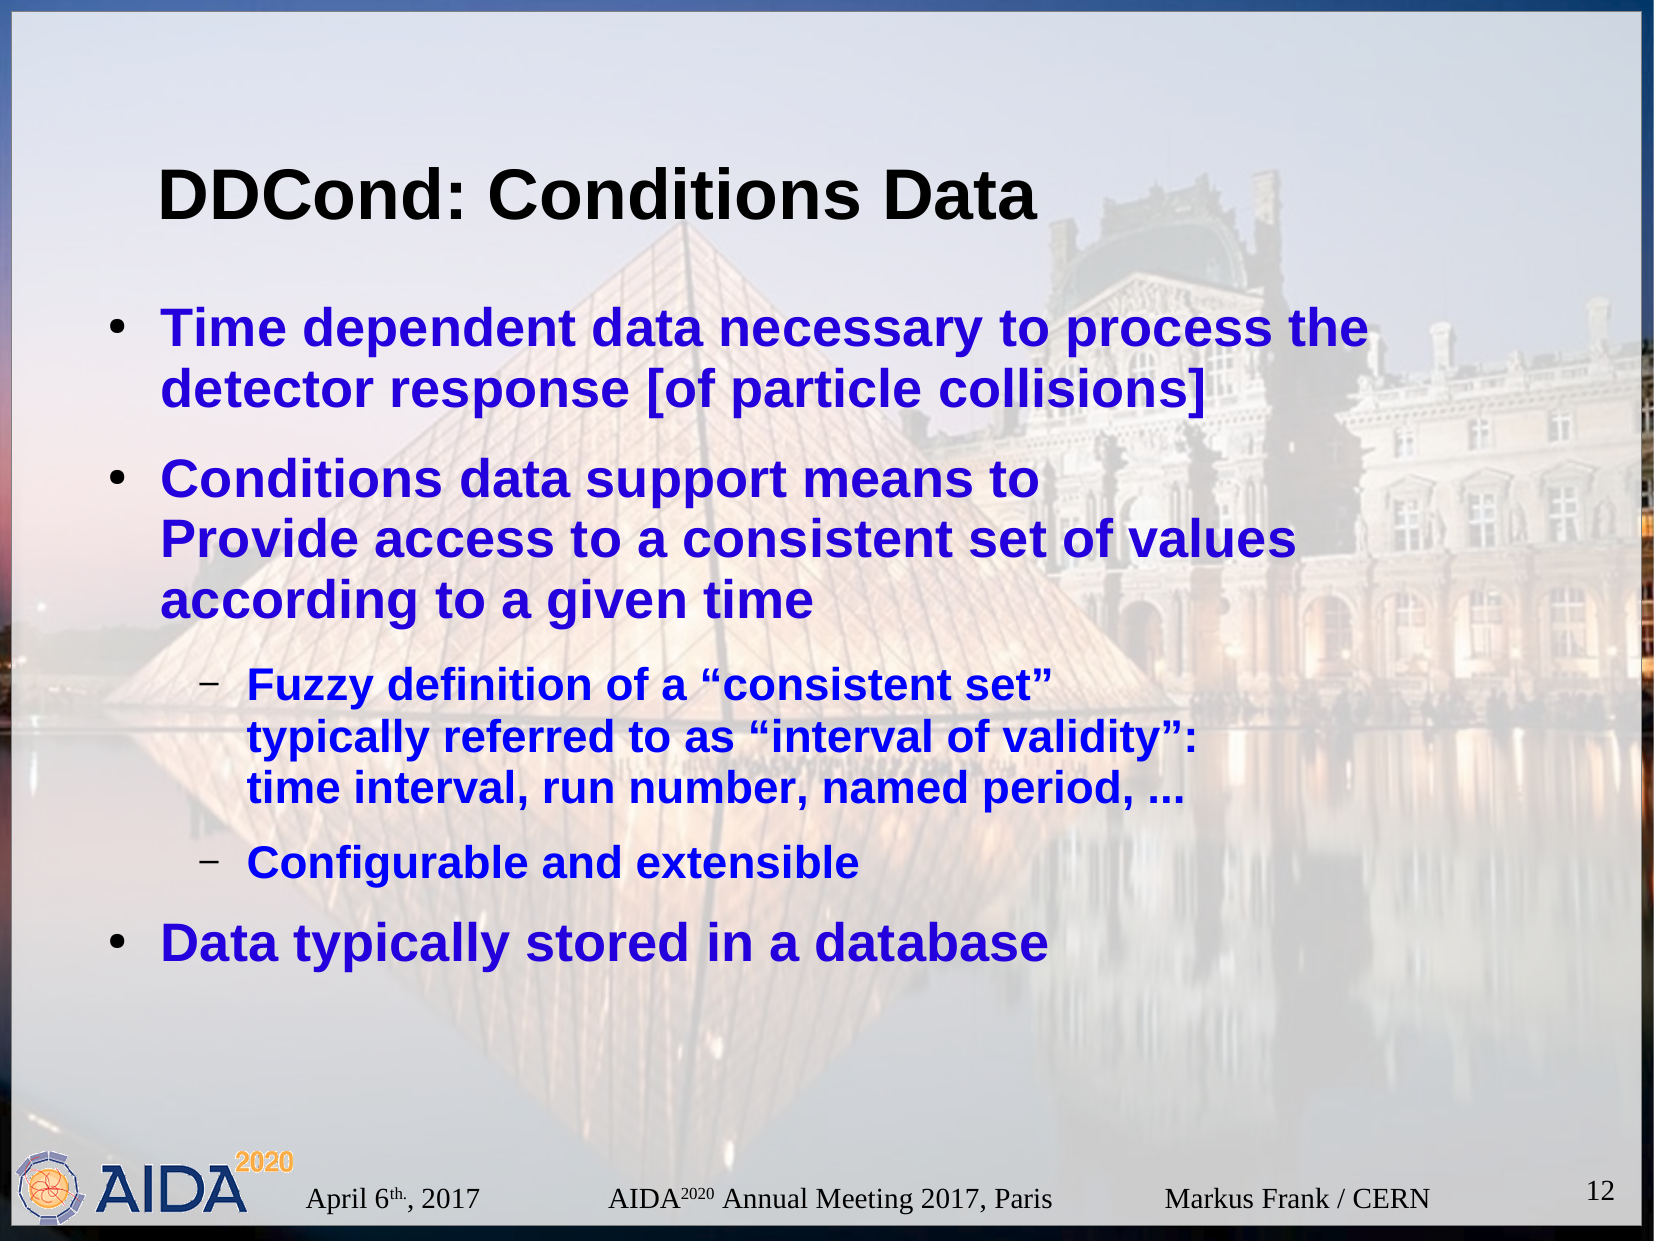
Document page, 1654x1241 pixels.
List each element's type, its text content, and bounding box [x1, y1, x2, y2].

picture [0, 0, 1654, 1241]
list Time dependent data necessary to process the detector response [of particle collisions] Conditions data support means to Provide access to a consistent set of values according to a given time Fuzzy definition of a “consistent set” typically referred to as “interval of validity”: time interval, run number, named period, ... Configurable and extensible Data typically stored in a database [90, 297, 1546, 1018]
title DDCond: Conditions Data [82, 90, 1536, 298]
